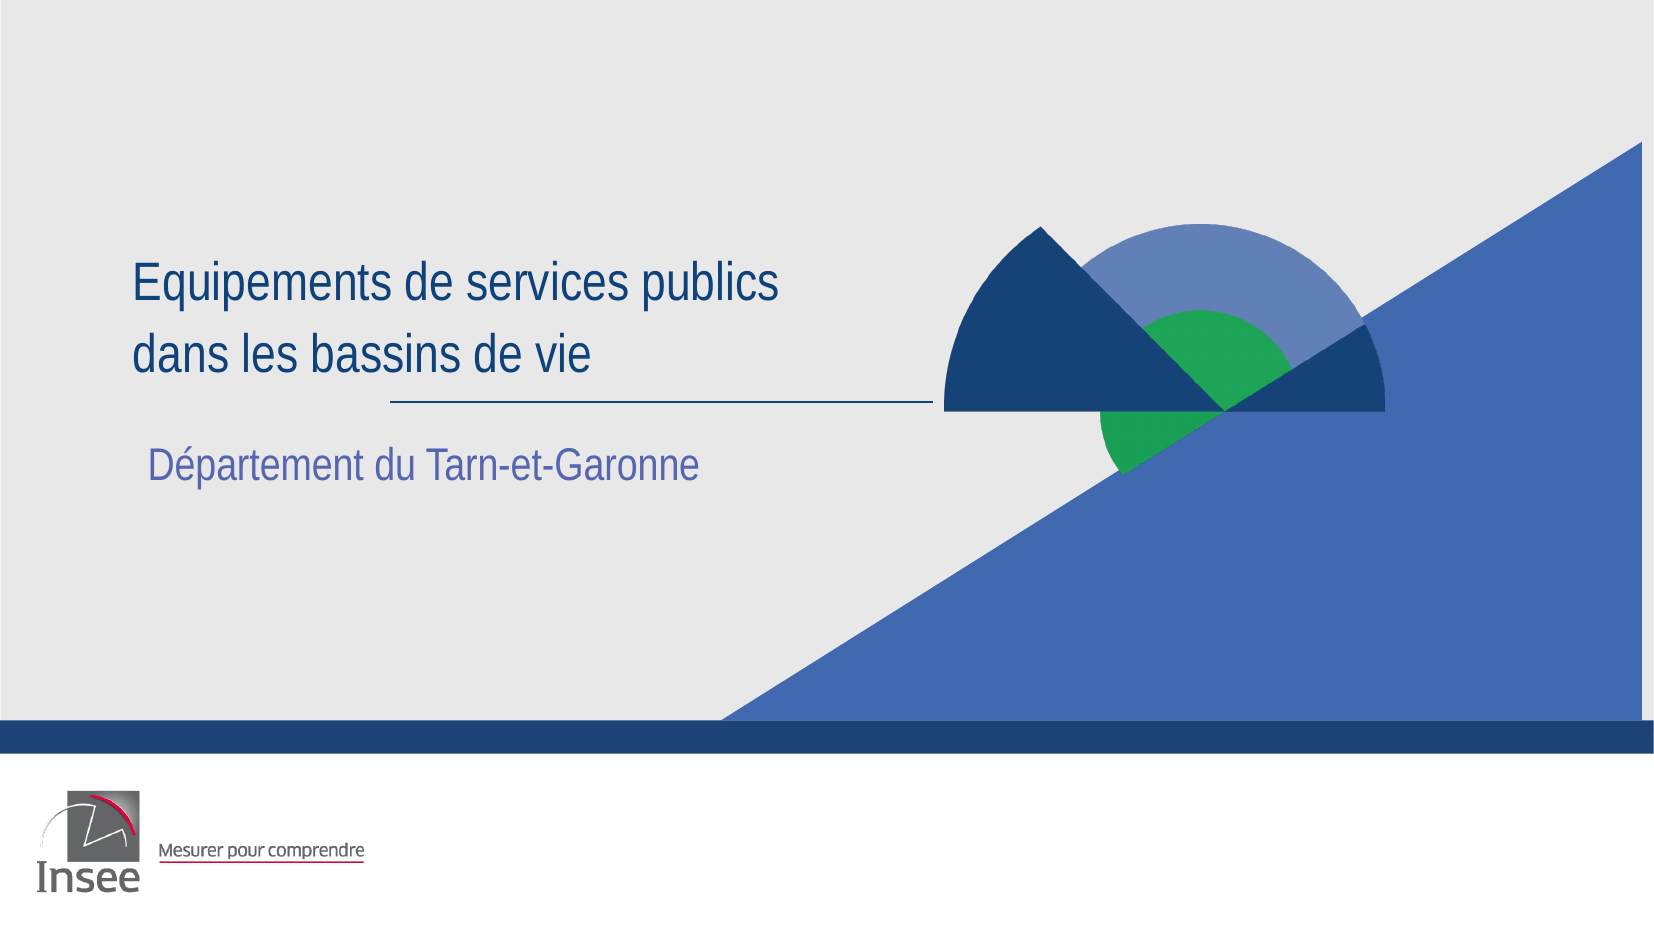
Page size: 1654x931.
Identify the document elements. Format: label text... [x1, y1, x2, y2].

picture [944, 224, 1385, 475]
text_box Département du Tarn-et-Garonne [132, 430, 926, 498]
title Equipements de services publics dans les bassins de vie [132, 240, 934, 384]
picture [31, 755, 364, 897]
